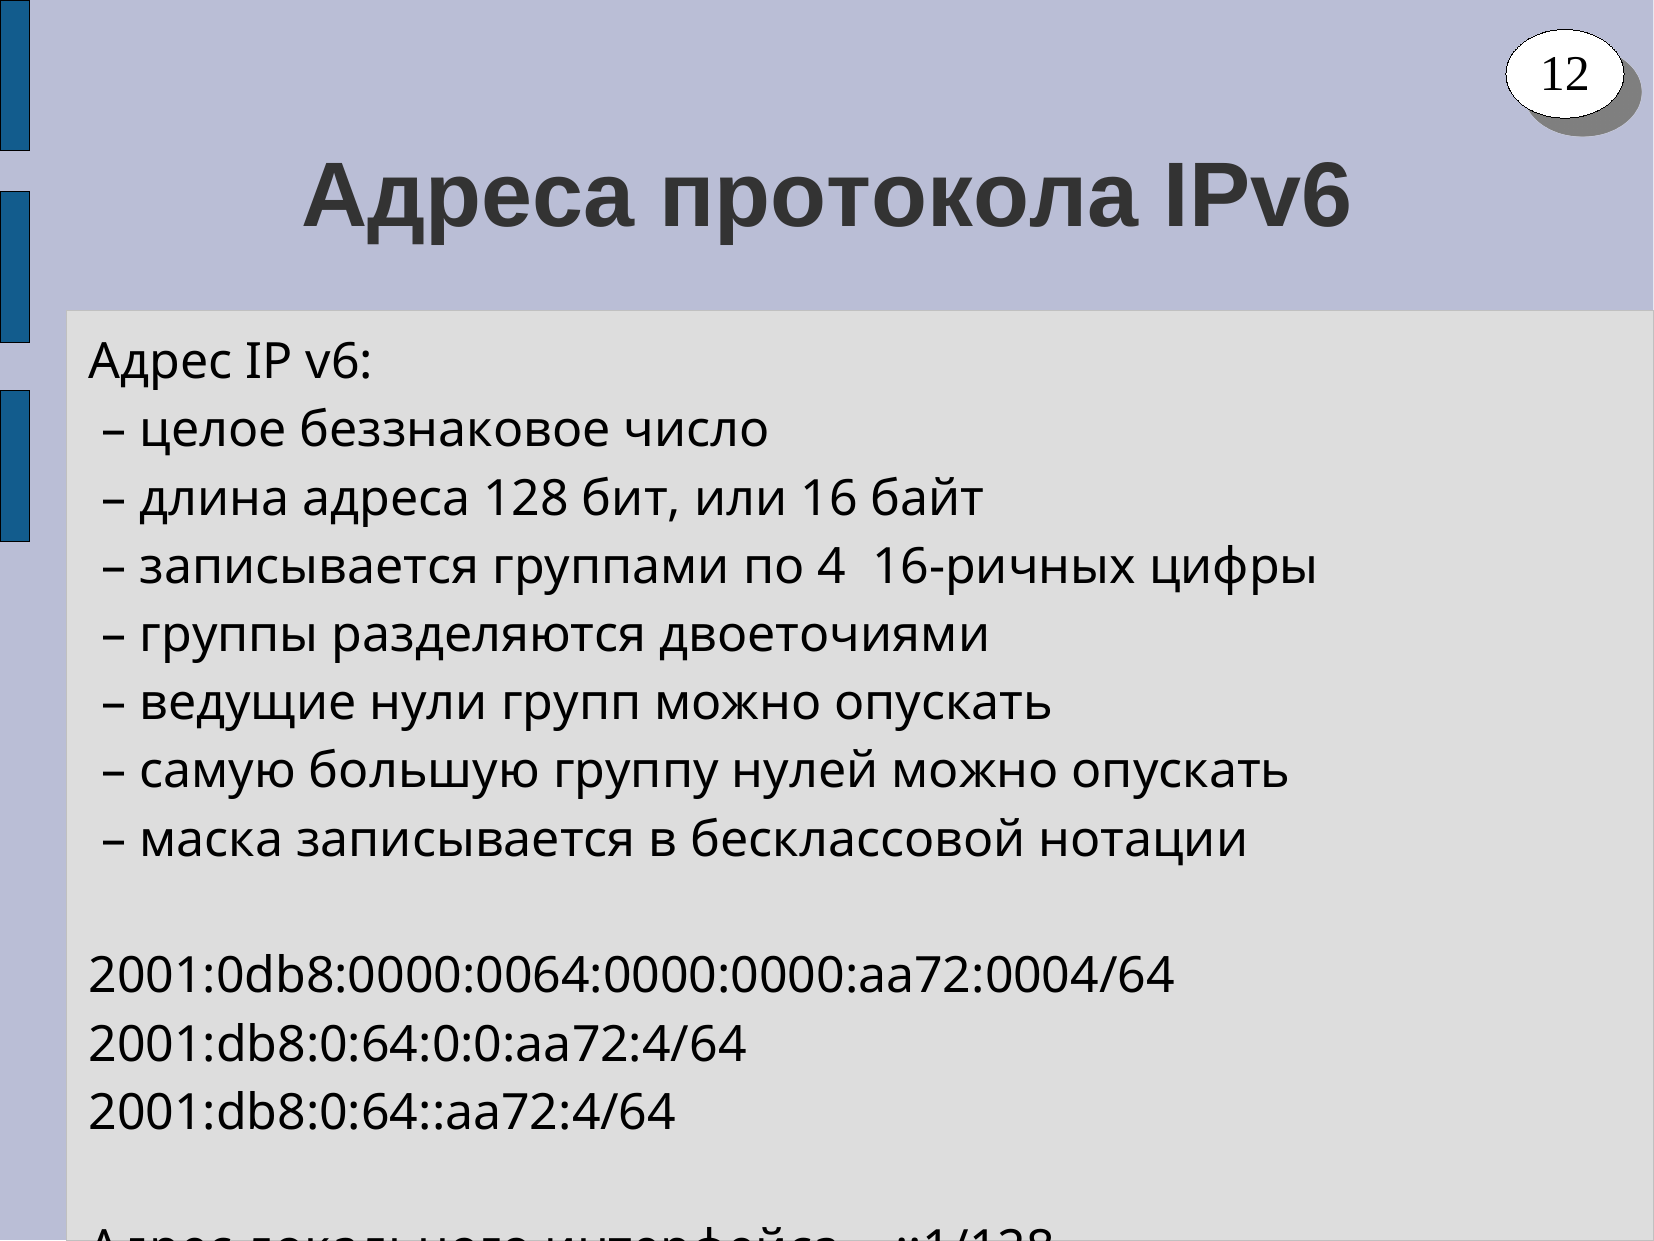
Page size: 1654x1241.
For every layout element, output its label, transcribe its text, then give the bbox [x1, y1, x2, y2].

title Адреса протокола IPv6 [121, 91, 1534, 299]
text_box 12 [1505, 29, 1625, 119]
text_box Адрес IP v6: – целое беззнаковое число – длина адреса 128 бит, или 16 байт – записывается группами по 4 16-ричных цифры – группы разделяются двоеточиями – ведущие нули групп можно опускать – самую большую группу нулей можно опускать – маска записывается в бесклассовой нотации 2001:0db8:0000:0064:0000:0000:aa72:0004/64 2001:db8:0:64:0:0:aa72:4/64 2001:db8:0:64::aa72:4/64 Адрес локального интерфейса - ::1/128 [88, 324, 1565, 1176]
